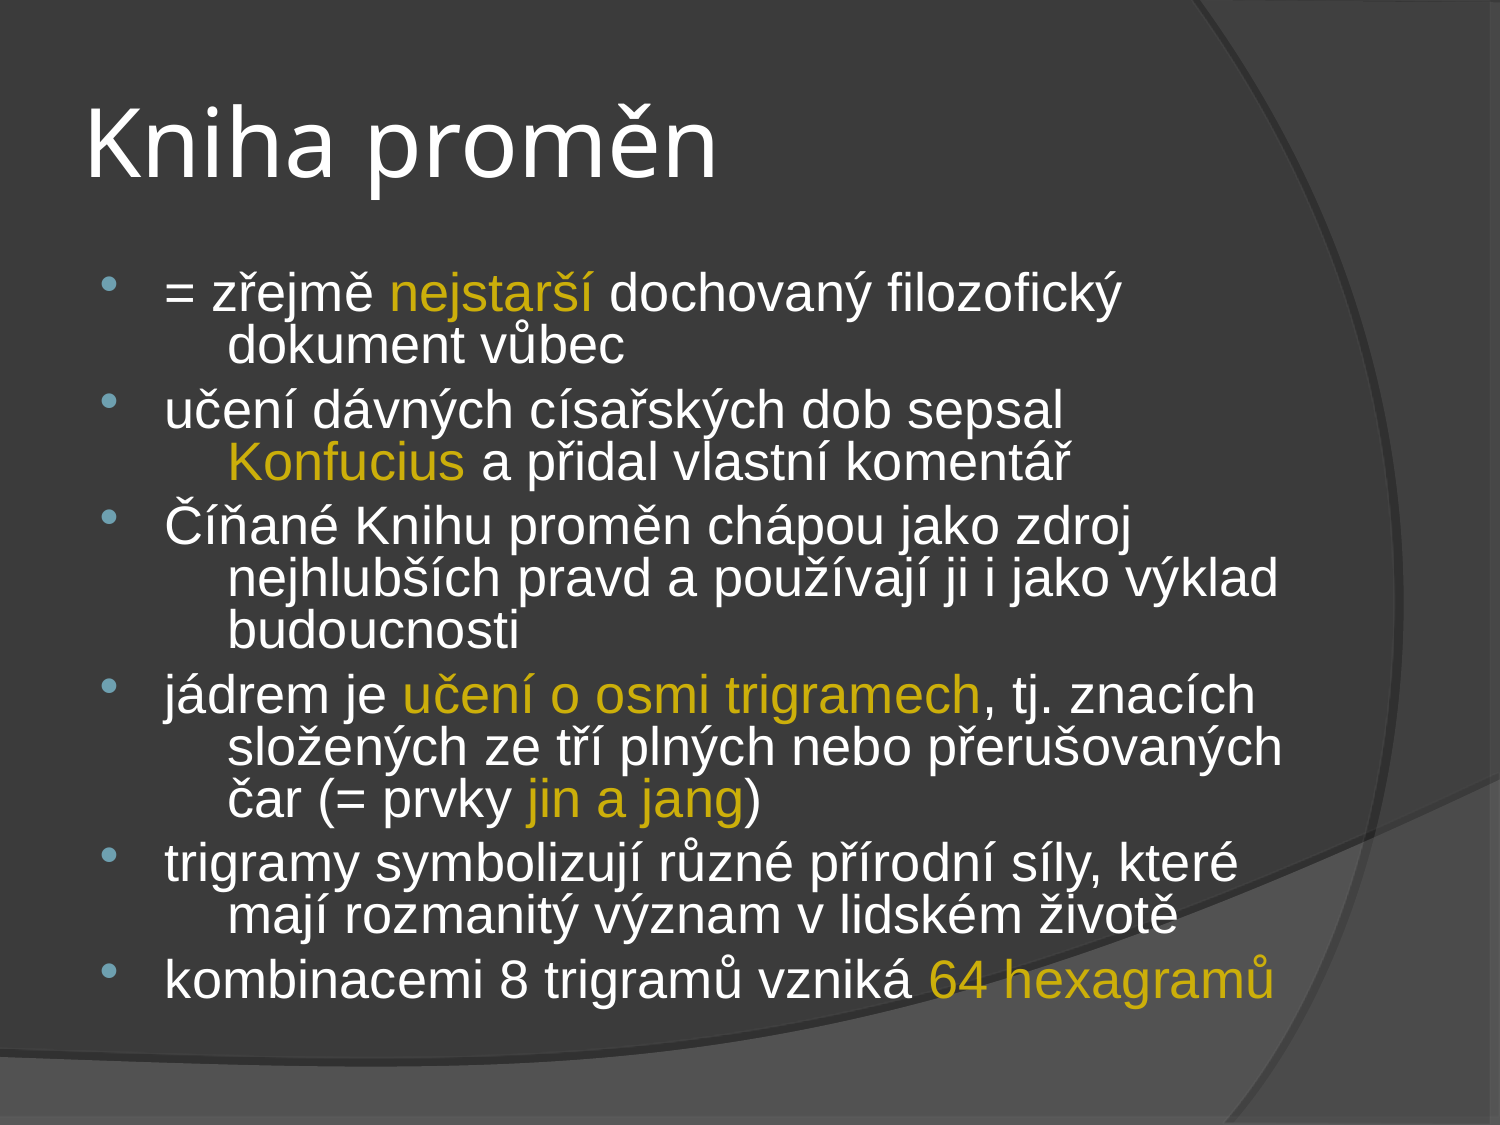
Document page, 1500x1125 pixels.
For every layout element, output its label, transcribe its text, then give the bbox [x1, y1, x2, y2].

list = zřejmě nejstarší dochovaný filozofický dokument vůbec učení dávných císařských dob sepsal Konfucius a přidal vlastní komentář Číňané Knihu proměn chápou jako zdroj nejhlubších pravd a používají ji i jako výklad budoucnosti jádrem je učení o osmi trigramech, tj. znacích složených ze tří plných nebo přerušovaných čar (= prvky jin a jang) trigramy symbolizují různé přírodní síly, které mají rozmanitý význam v lidském životě kombinacemi 8 trigramů vzniká 64 hexagramů [75, 262, 1300, 1071]
title Kniha proměn [75, 45, 1300, 233]
